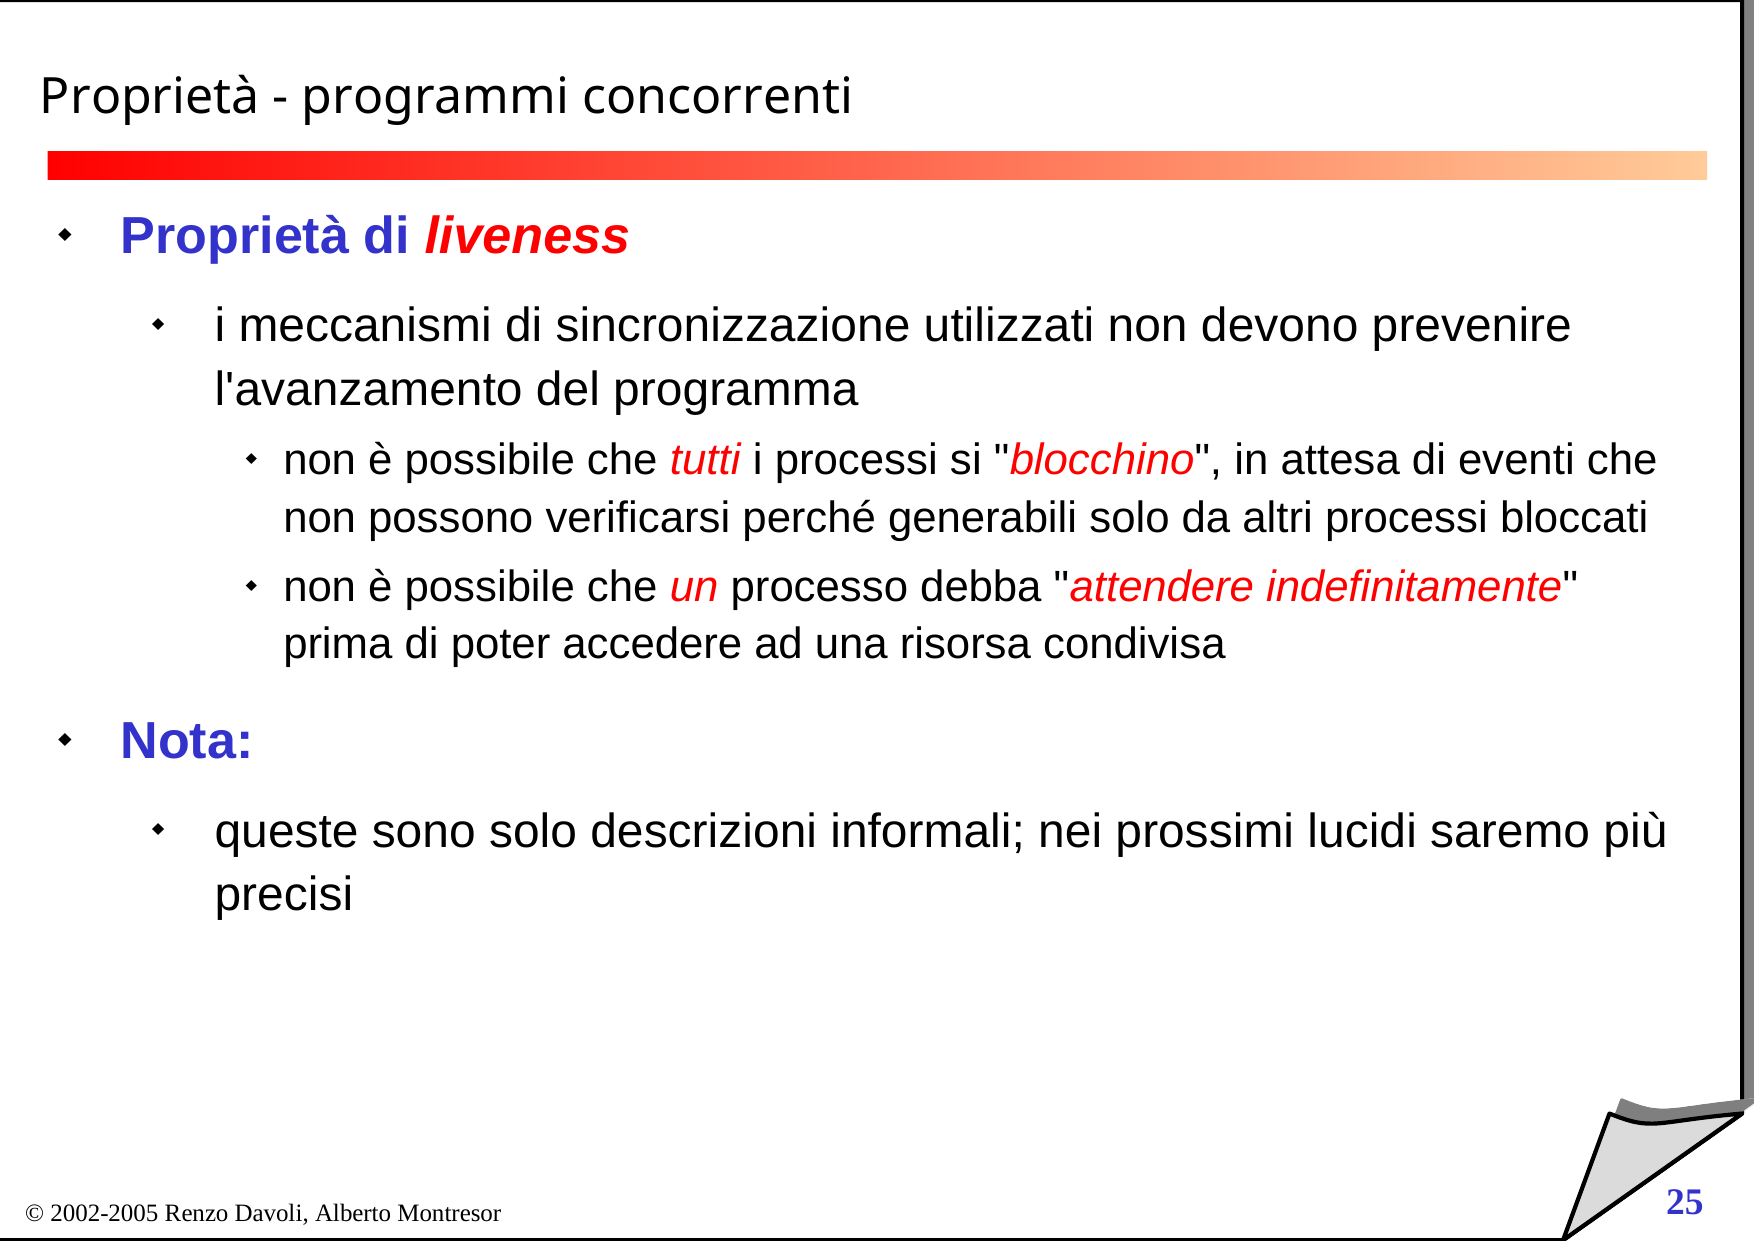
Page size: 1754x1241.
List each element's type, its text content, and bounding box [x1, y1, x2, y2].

list Proprietà di liveness i meccanismi di sincronizzazione utilizzati non devono prevenire l'avanzamento del programma non è possibile che tutti i processi si "blocchino", in attesa di eventi che non possono verificarsi perché generabili solo da altri processi bloccati non è possibile che un processo debba "attendere indefinitamente" prima di poter accedere ad una risorsa condivisa Nota: queste sono solo descrizioni informali; nei prossimi lucidi saremo più precisi [58, 206, 1696, 981]
title Proprietà - programmi concorrenti [39, 49, 1713, 144]
